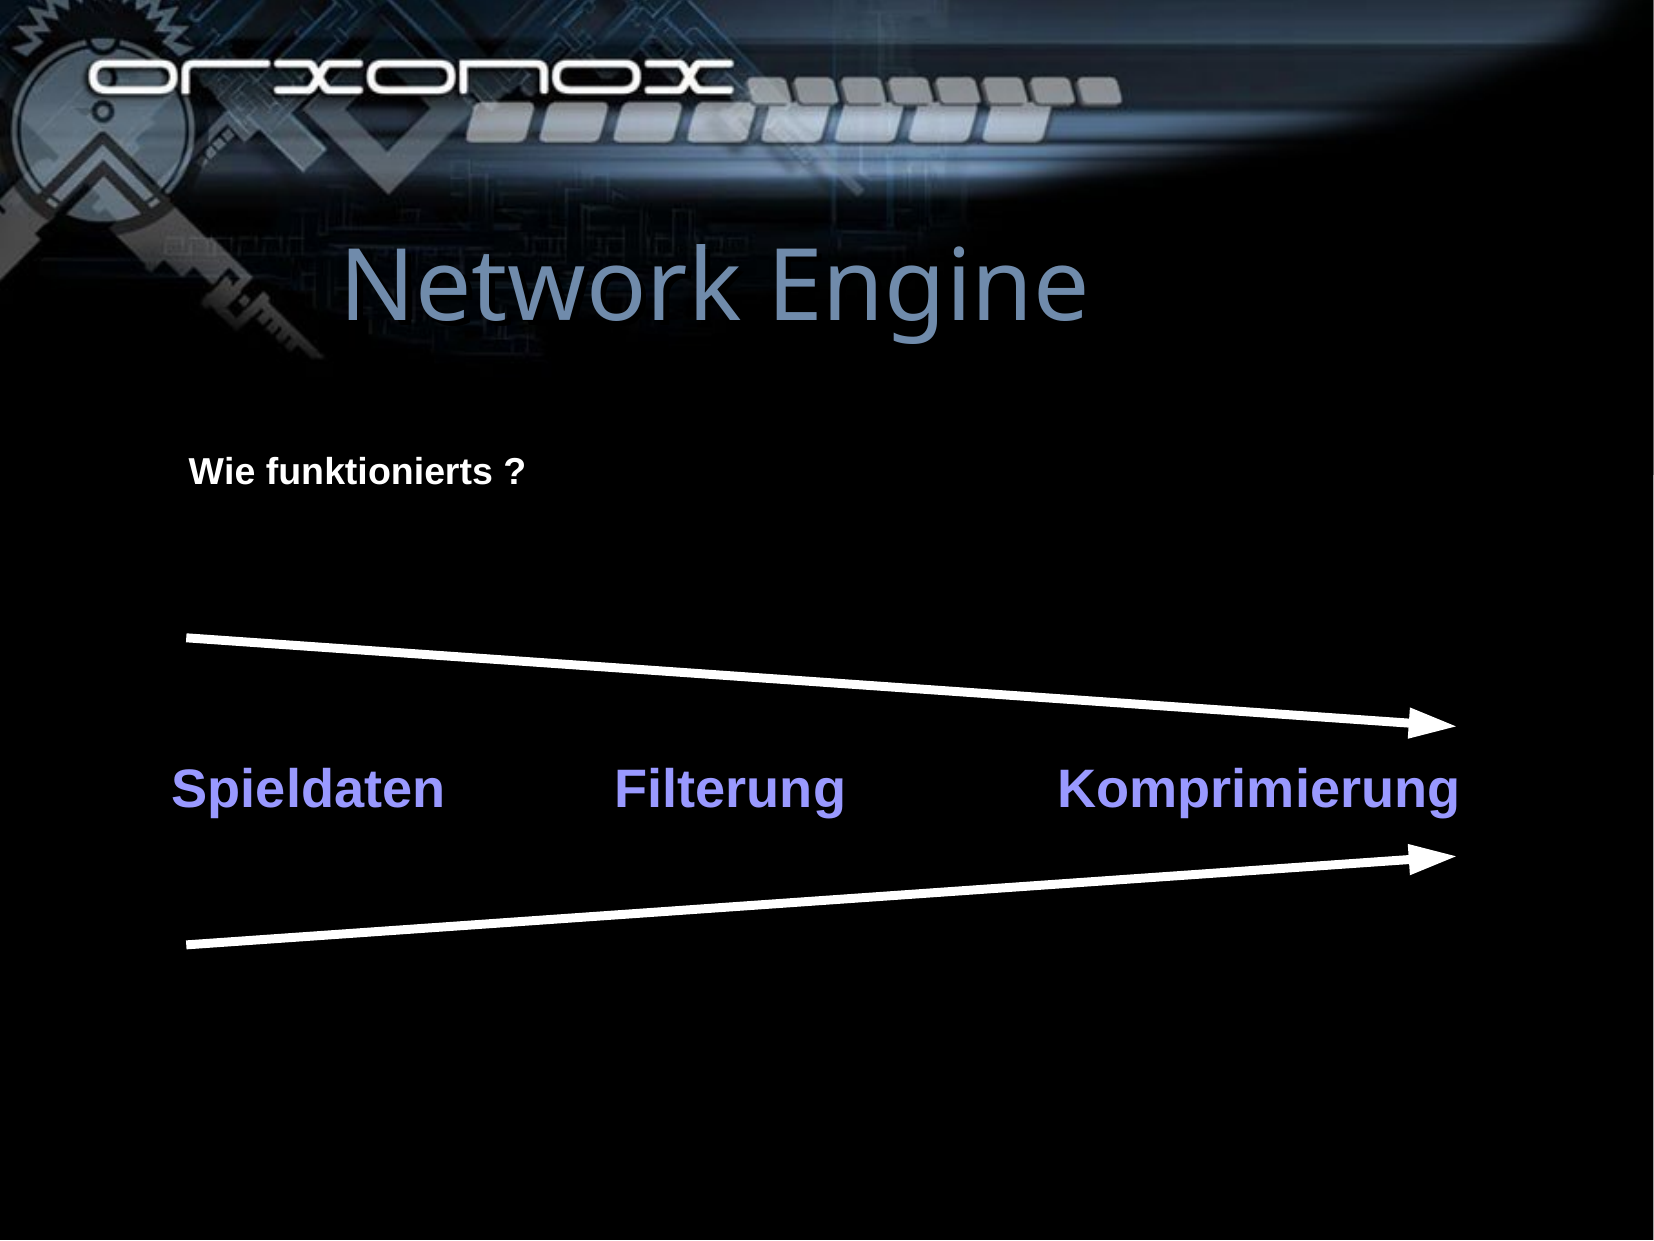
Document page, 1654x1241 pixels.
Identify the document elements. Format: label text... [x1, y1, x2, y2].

text_box Network Engine [324, 205, 1300, 337]
picture [0, 0, 1654, 475]
text_box Wie funktionierts ? [174, 442, 1536, 1152]
text_box Spieldaten Filterung Komprimierung [156, 751, 1477, 827]
